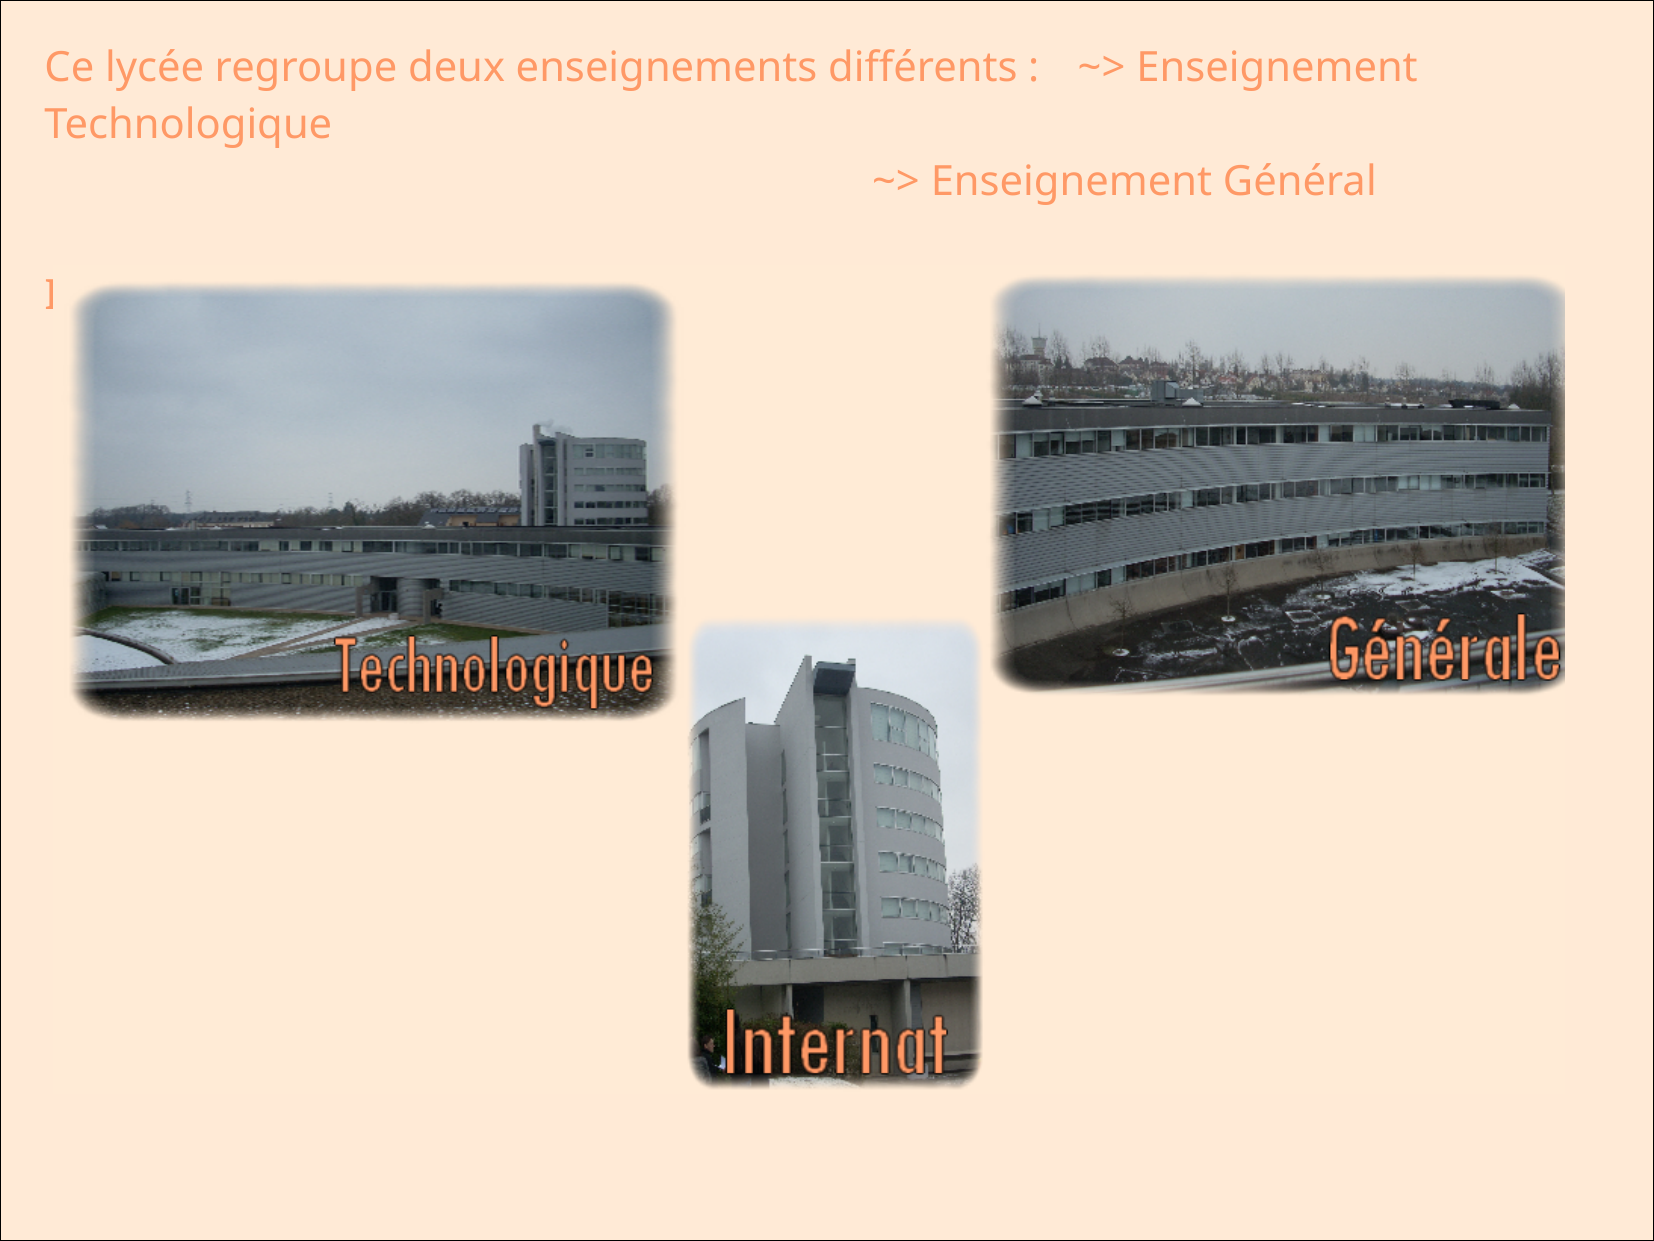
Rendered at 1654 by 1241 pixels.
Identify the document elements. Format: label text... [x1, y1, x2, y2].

picture [53, 265, 1565, 1094]
text_box [0, 0, 1654, 1241]
text_box Ce lycée regroupe deux enseignements différents : ~> Enseignement Technologique ~> Enseignement Général Il est composé de trois parties. [29, 29, 1595, 558]
